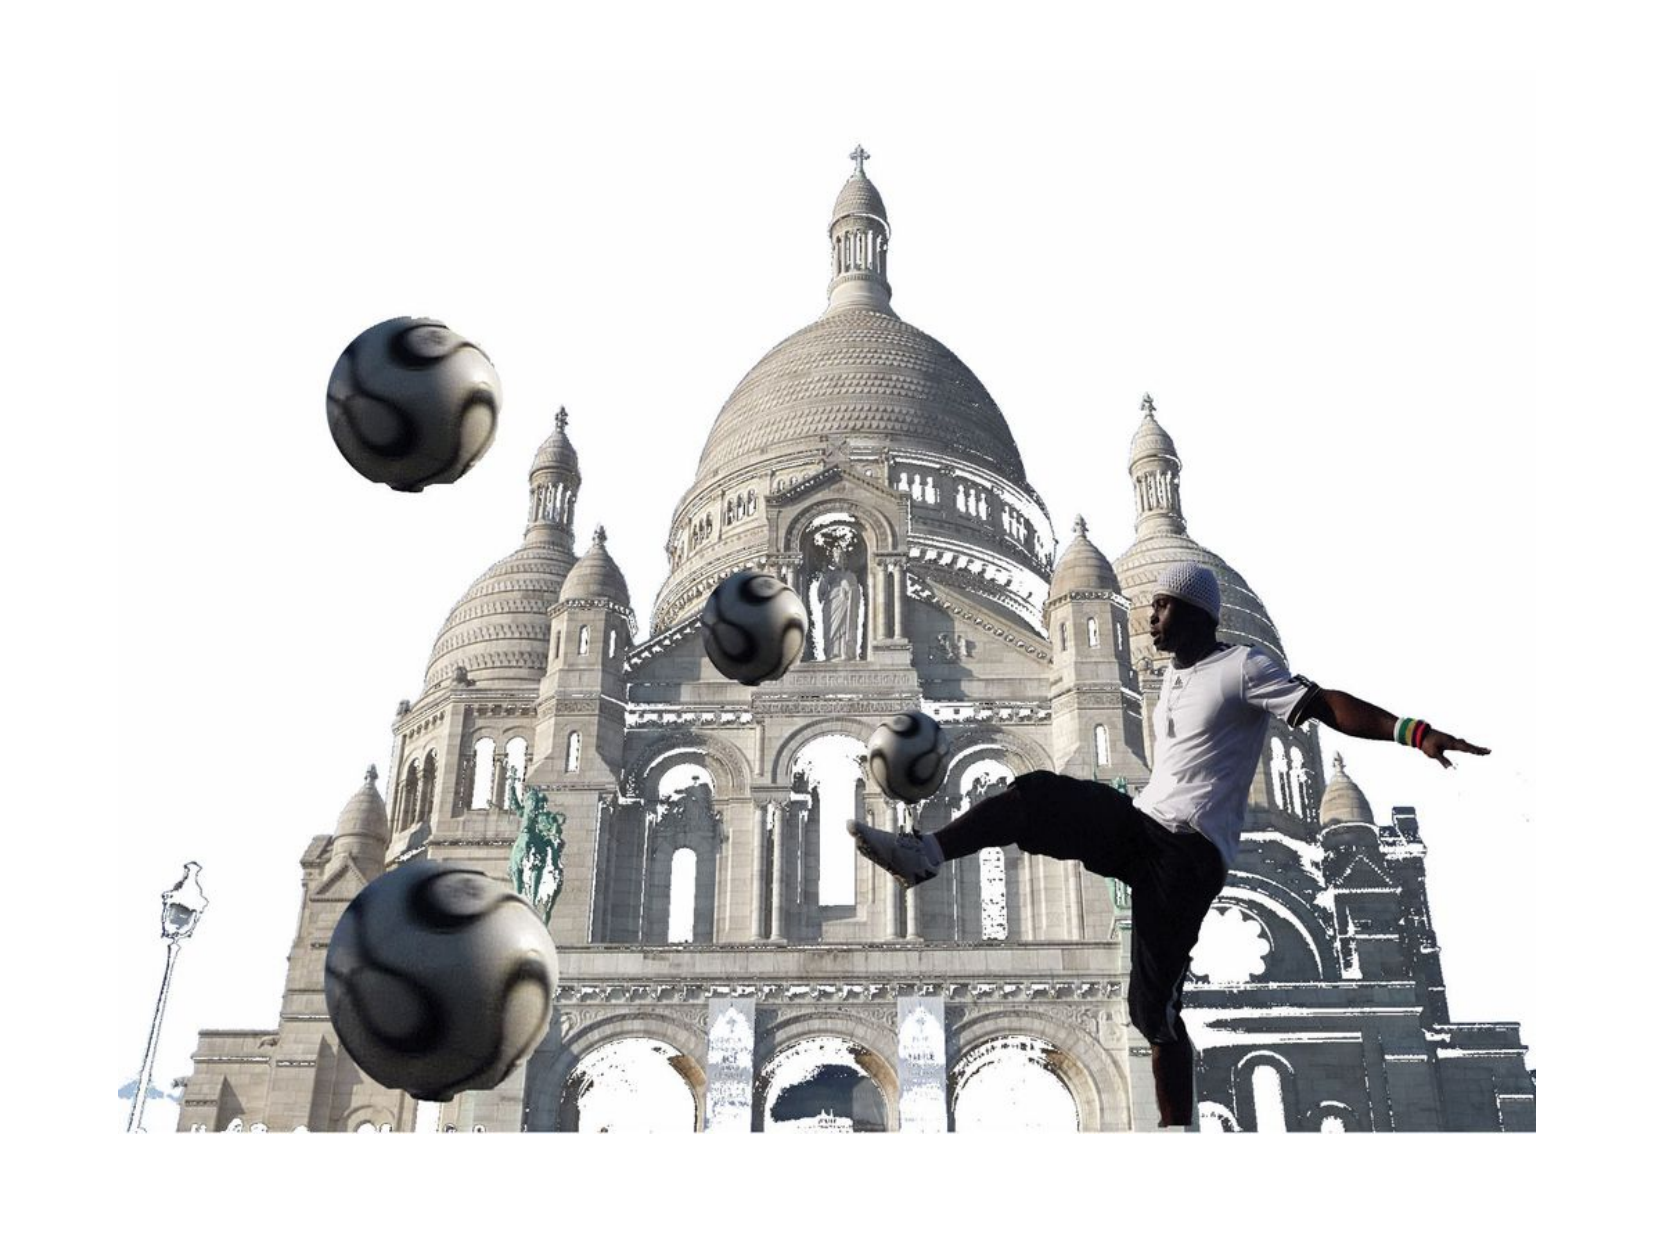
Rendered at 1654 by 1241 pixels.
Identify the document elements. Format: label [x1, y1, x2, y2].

picture [118, 70, 1536, 1134]
